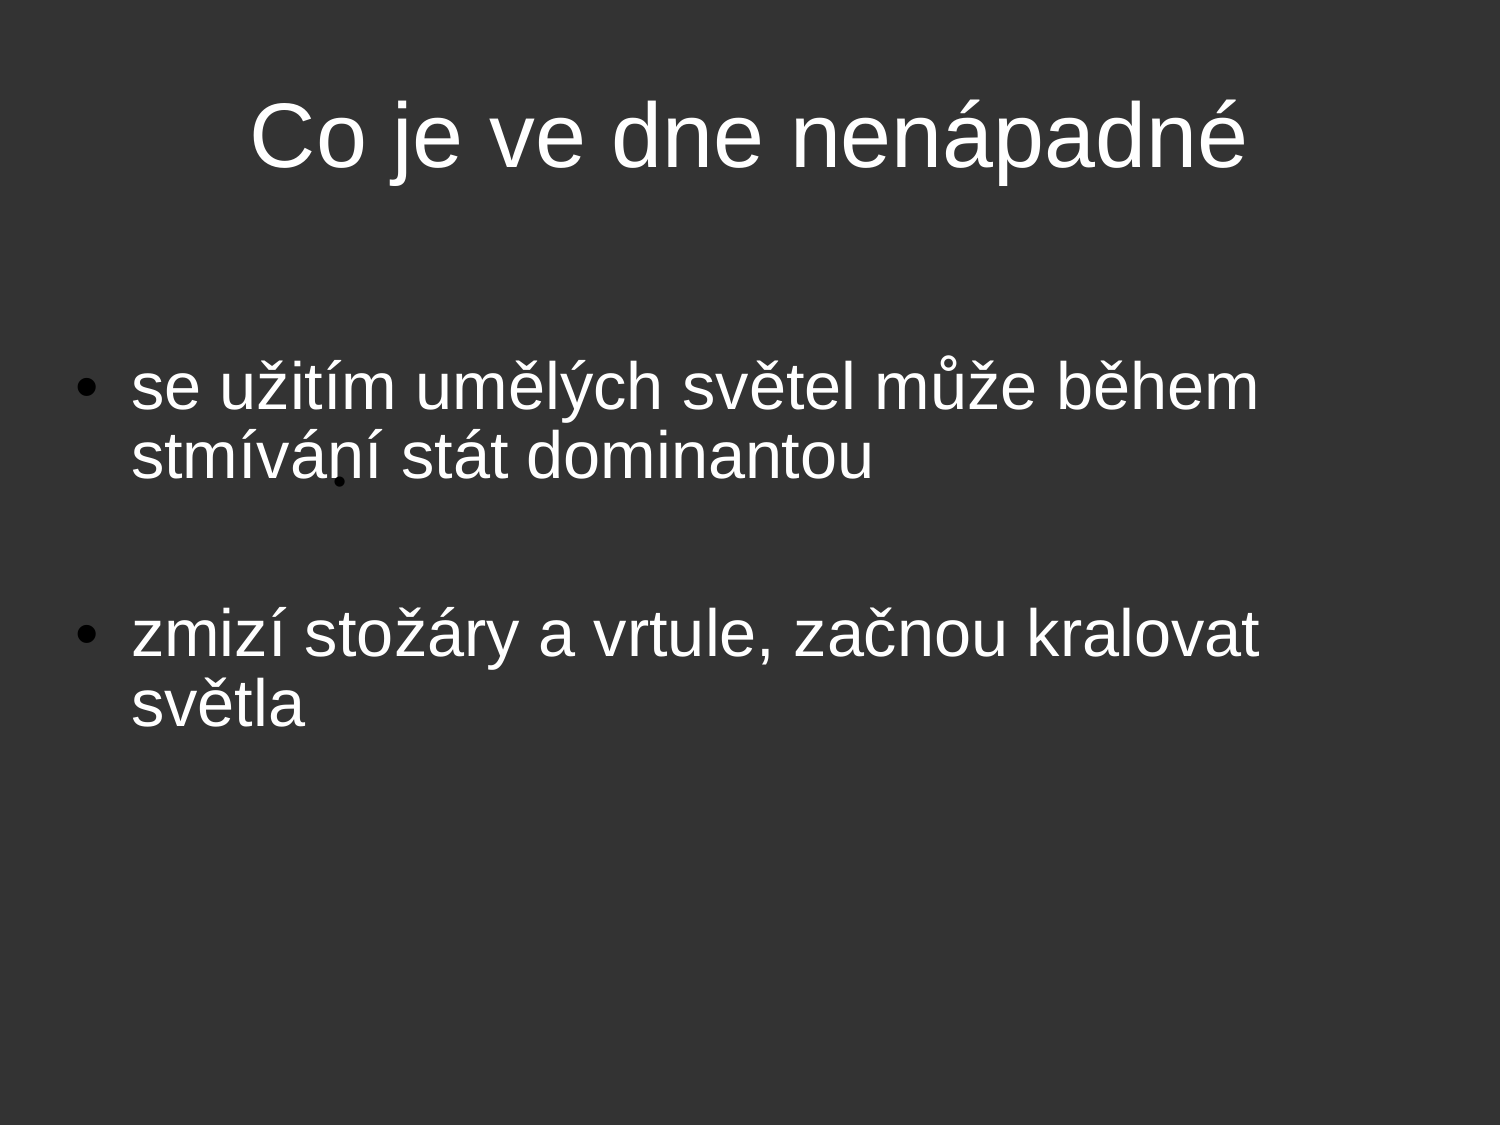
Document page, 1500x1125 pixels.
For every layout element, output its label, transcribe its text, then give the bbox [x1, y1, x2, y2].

list se užitím umělých světel může během stmívání stát dominantou zmizí stožáry a vrtule, začnou kralovat světla [75, 262, 1425, 1005]
title Co je ve dne nenápadné [75, 21, 1425, 257]
text_box • [318, 449, 1196, 690]
